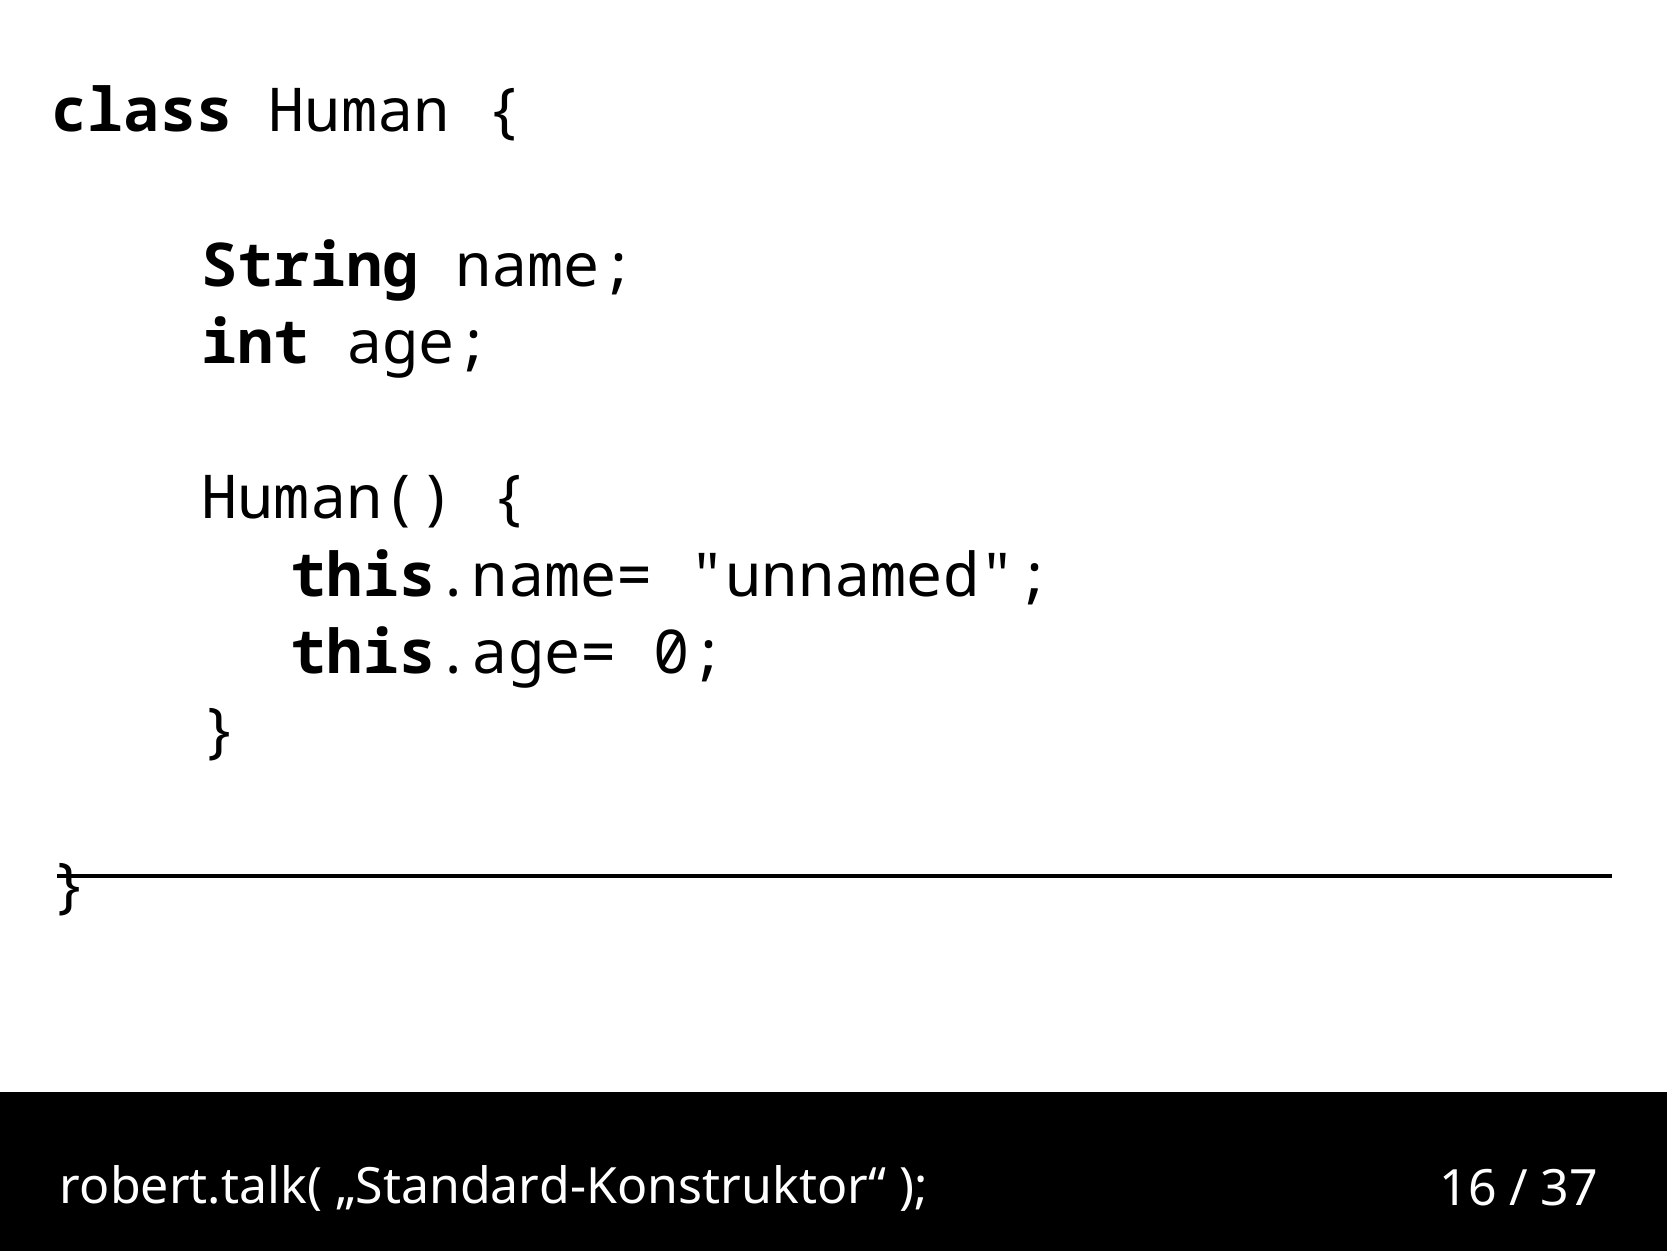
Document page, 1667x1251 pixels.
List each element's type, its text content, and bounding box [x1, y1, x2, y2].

text_box robert.talk( „Standard-Konstruktor“ ); [44, 1142, 1550, 1226]
text_box class Human { String name; int age; Human() { this.name= "unnamed"; this.age= 0; } } Human robert= new Human(); [45, 68, 1508, 1073]
